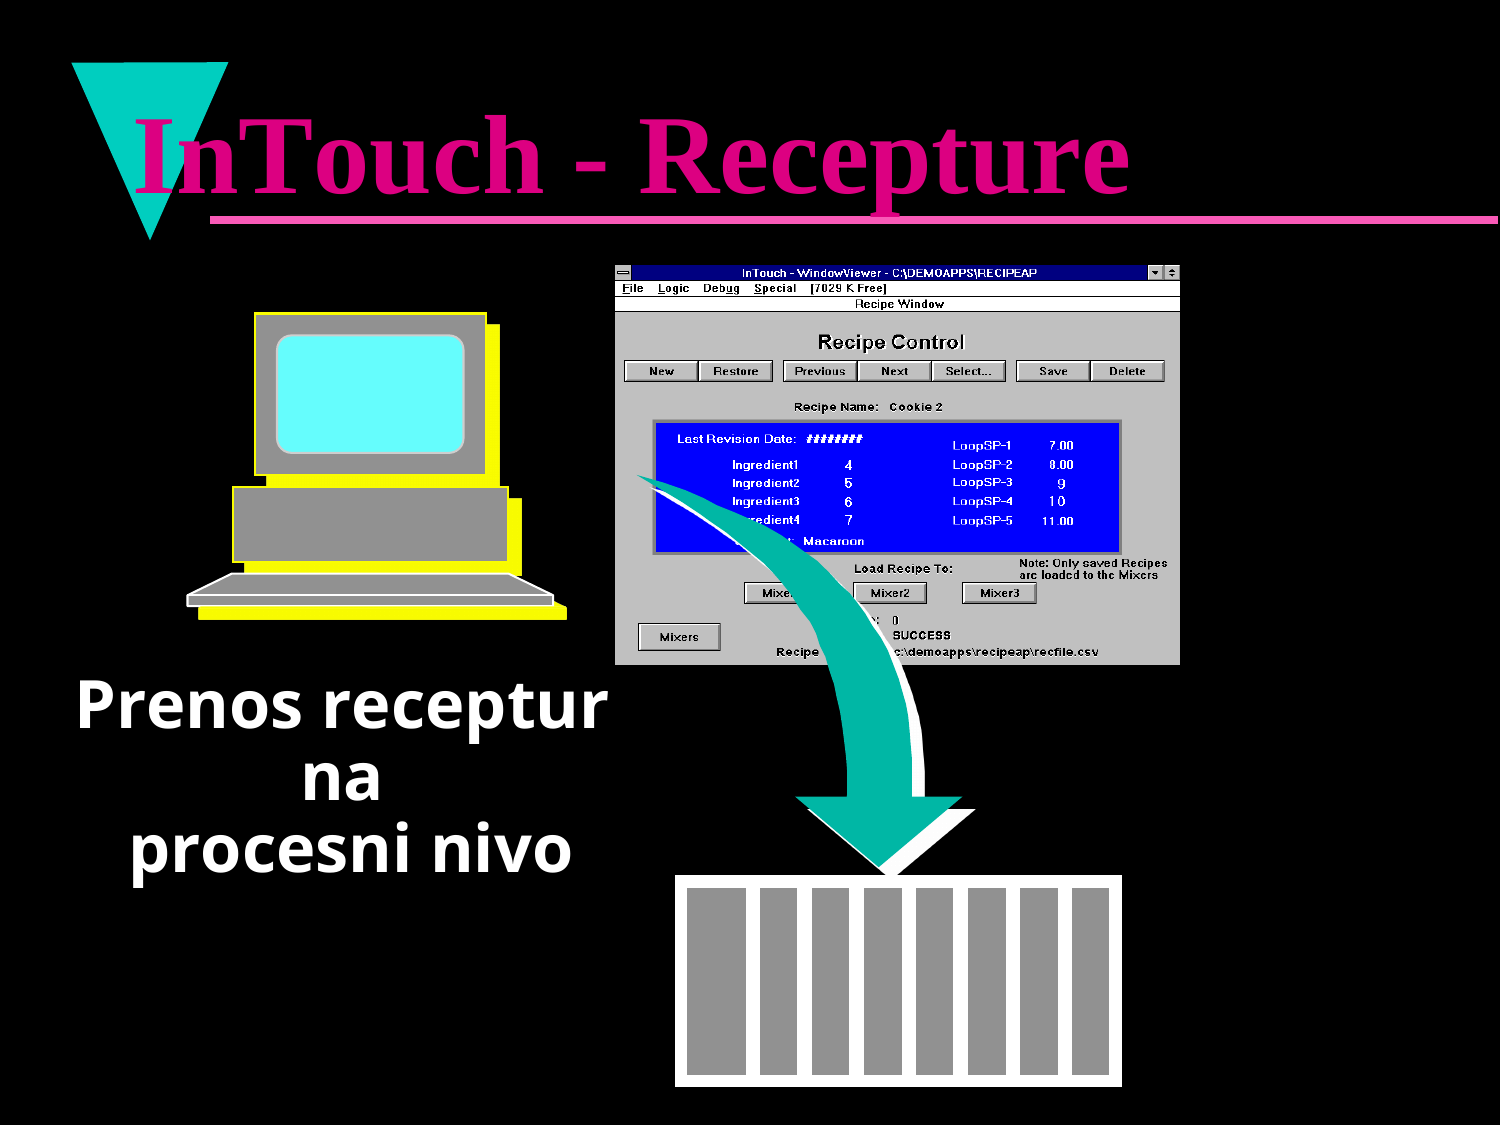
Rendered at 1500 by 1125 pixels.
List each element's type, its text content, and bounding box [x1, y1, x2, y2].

text_box [190, 573, 551, 594]
text_box [187, 595, 554, 607]
text_box [676, 875, 1121, 1087]
text_box [232, 487, 508, 562]
text_box Prenos receptur na procesni nivo [59, 663, 643, 895]
picture [615, 265, 1180, 665]
text_box [636, 474, 963, 868]
title InTouch - Recepture [117, 63, 1500, 251]
text_box [254, 313, 486, 475]
